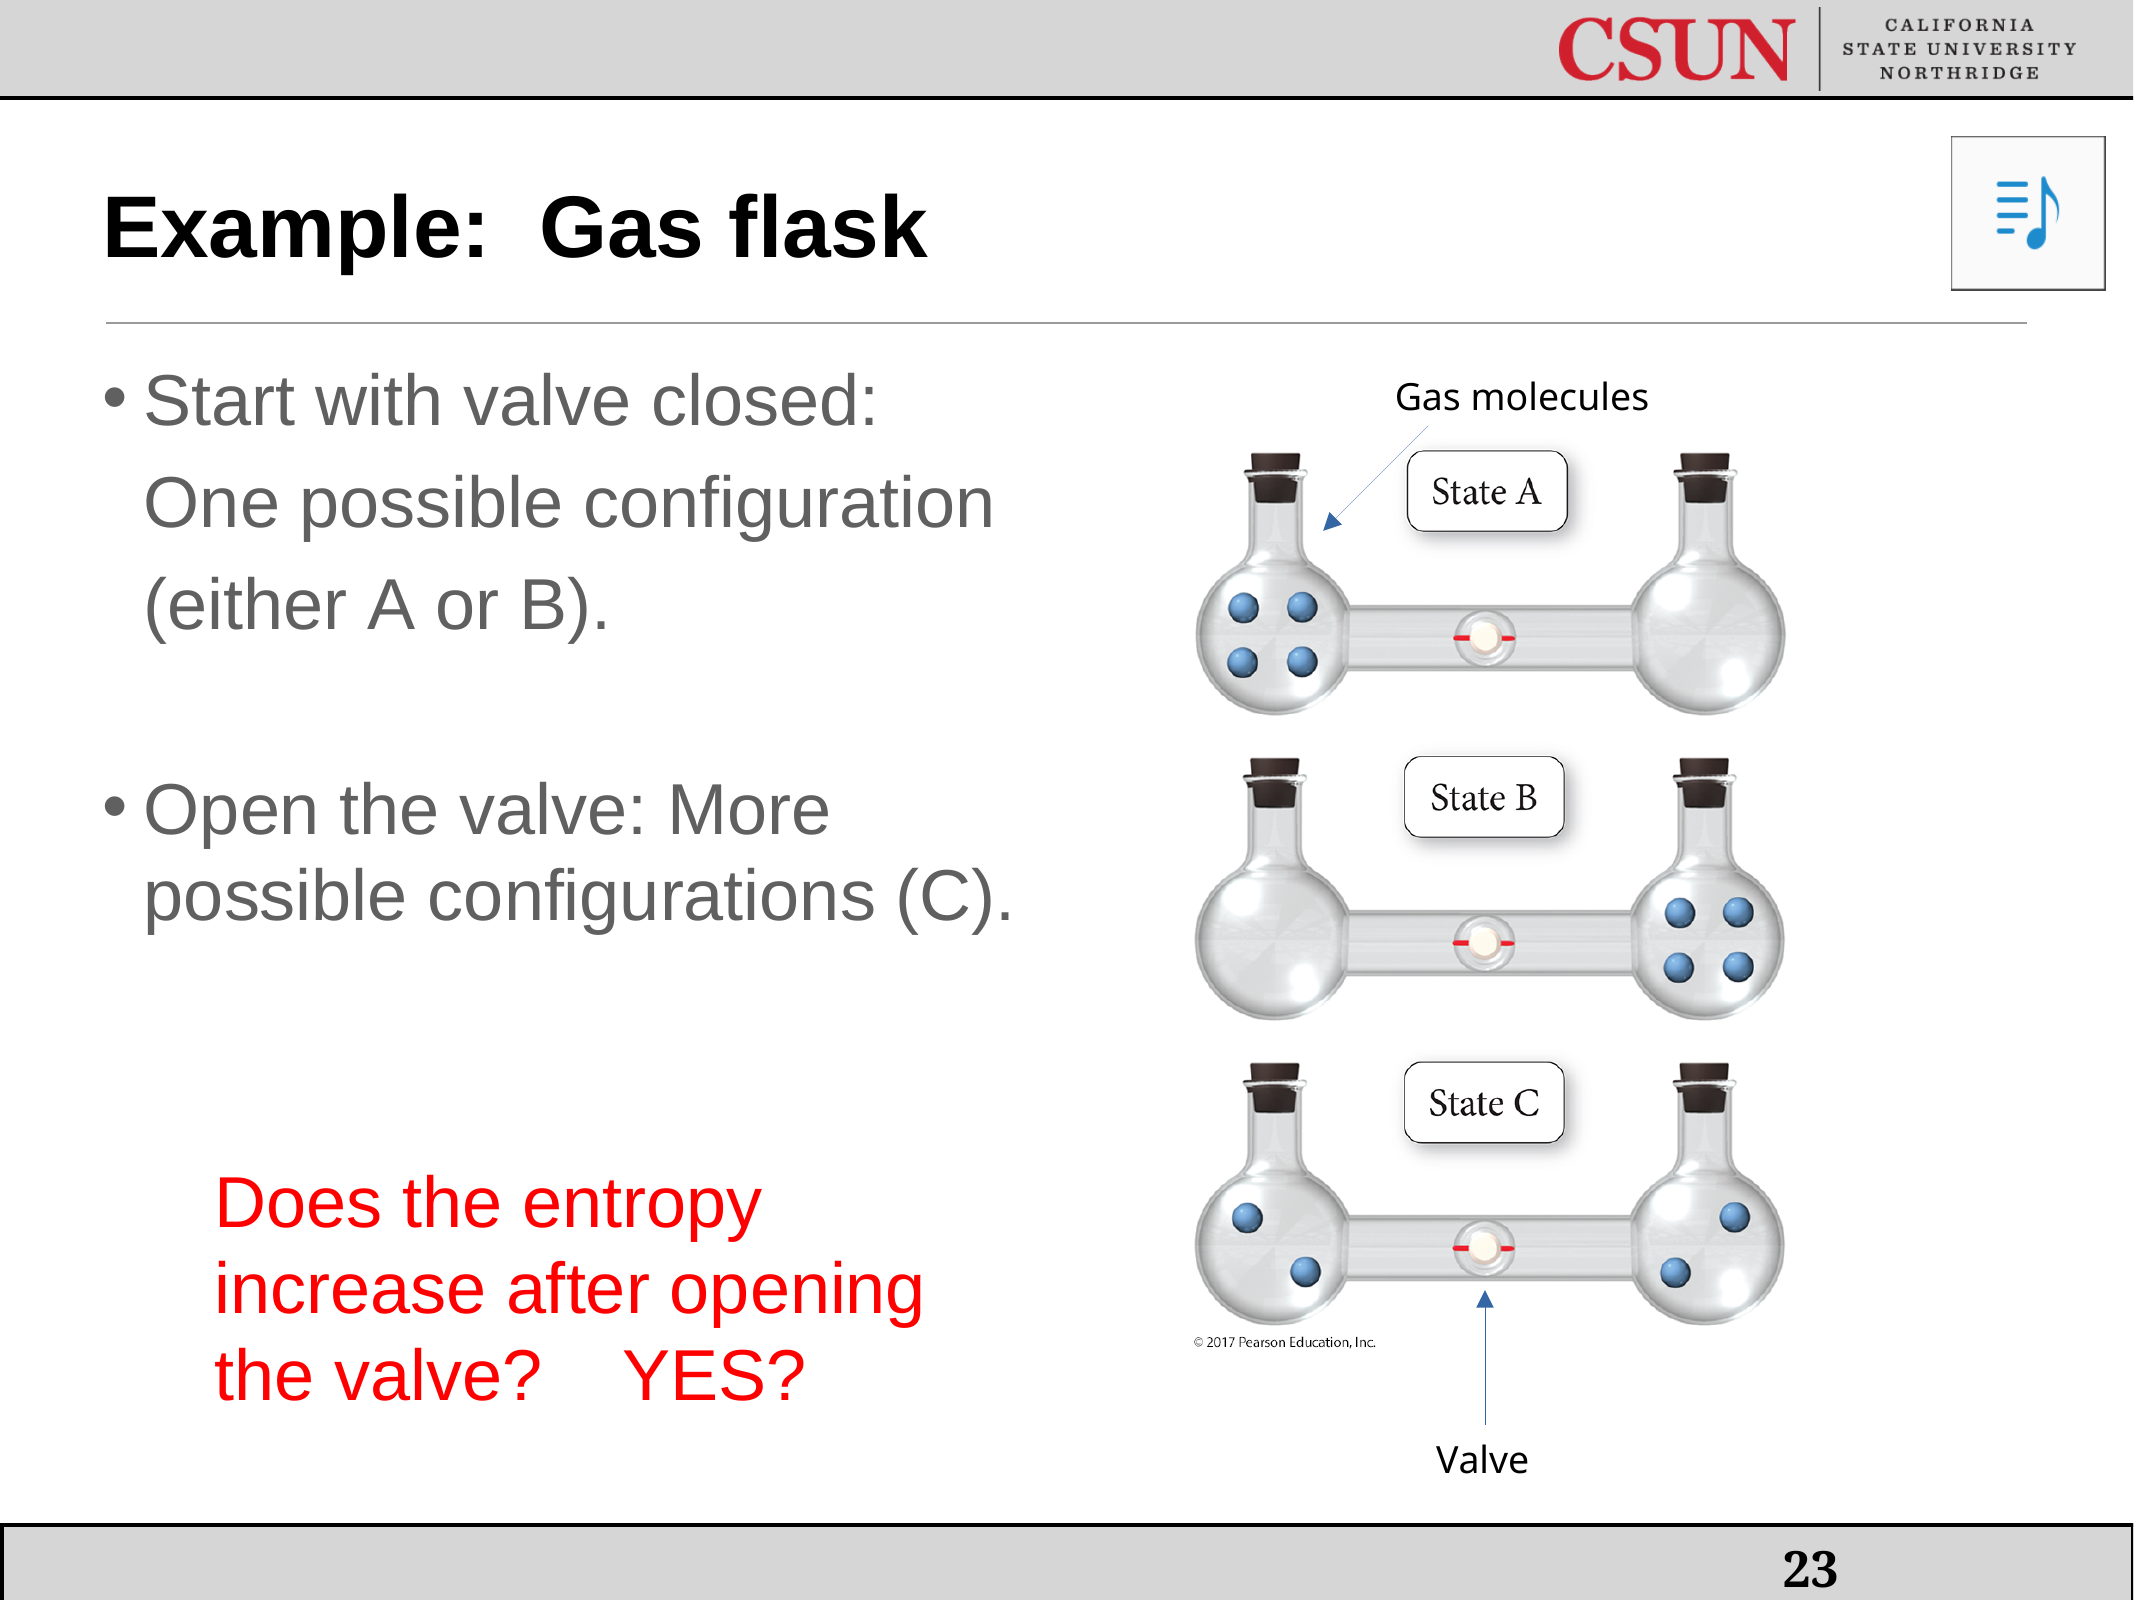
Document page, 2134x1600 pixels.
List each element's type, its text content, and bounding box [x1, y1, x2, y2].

picture [1184, 427, 1796, 1355]
list Start with valve closed: One possible configuration (either A or B). Open the valve: More possible configurations (C). Does the entropy increase after opening the valve? YES? [93, 345, 1051, 1460]
text_box Gas molecules [1380, 365, 1684, 426]
title Example: Gas flask [93, 104, 2040, 284]
text_box [1950, 135, 2107, 292]
text_box Valve [1421, 1429, 1556, 1489]
picture [1559, 7, 2076, 91]
